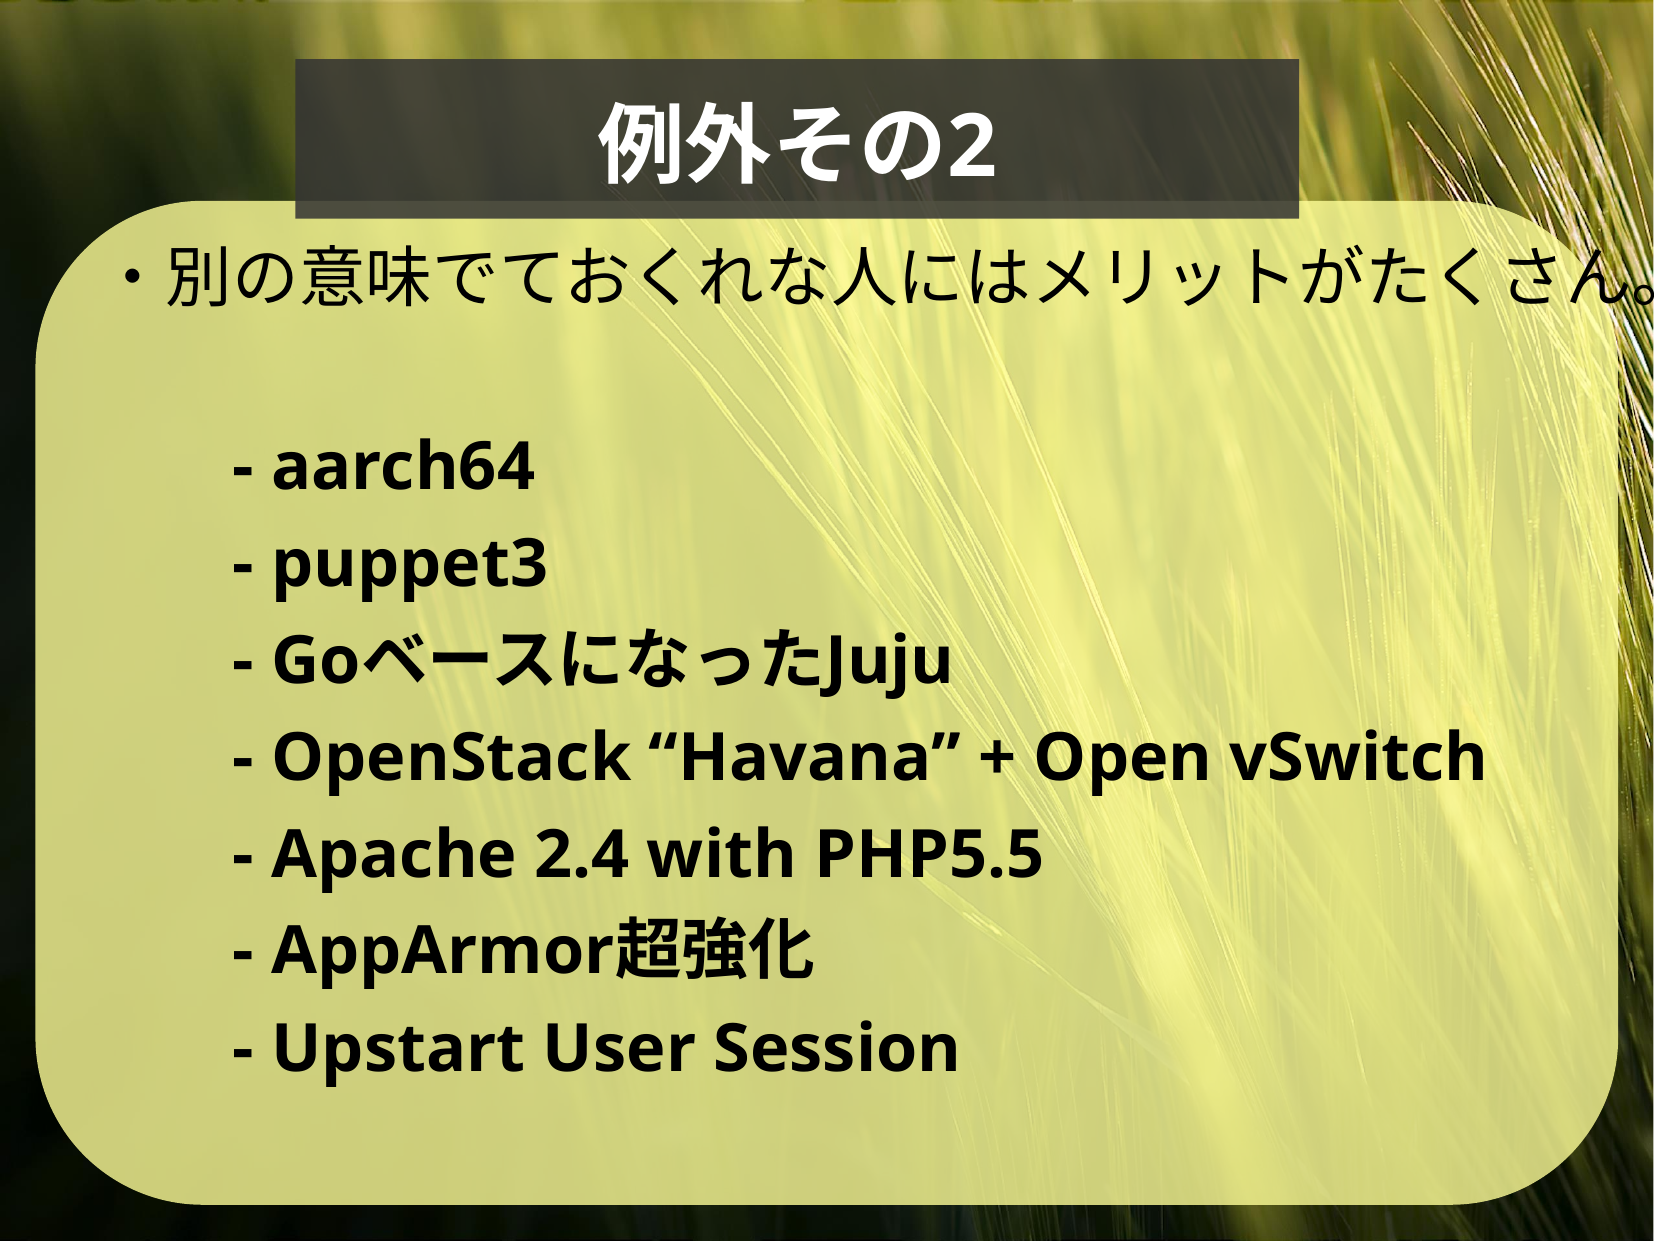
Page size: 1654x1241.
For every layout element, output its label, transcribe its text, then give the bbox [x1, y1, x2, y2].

text_box 例外その2 [295, 59, 1300, 219]
picture [1637, 288, 1651, 302]
text_box ・別の意味でておくれな人にはメリットがたくさん。 - aarch64 - puppet3 - GoベースになったJuju - OpenStack “Havana” + Open vSwitch - Apache 2.4 with PHP5.5 - AppArmor超強化 - Upstart User Session [35, 200, 1619, 1205]
picture [0, 0, 1654, 1241]
